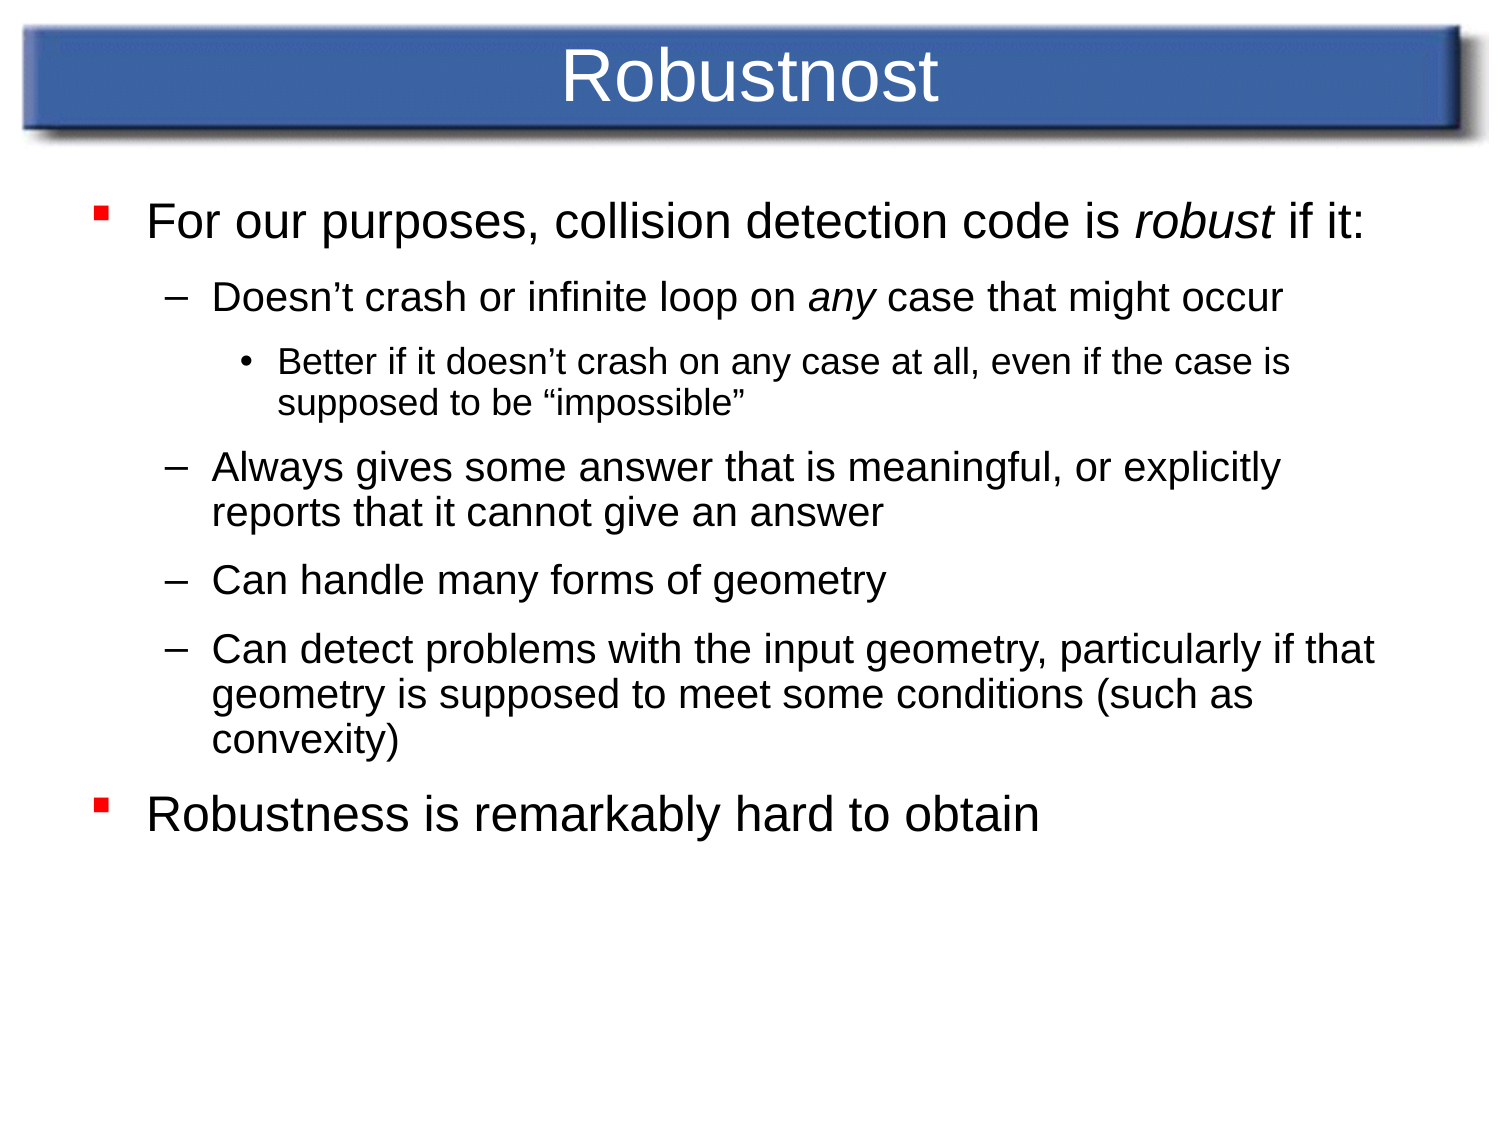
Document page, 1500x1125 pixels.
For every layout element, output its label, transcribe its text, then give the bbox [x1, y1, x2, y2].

title Robustnost [75, 16, 1426, 127]
picture [21, 22, 1489, 149]
list For our purposes, collision detection code is robust if it: Doesn’t crash or infinite loop on any case that might occur Better if it doesn’t crash on any case at all, even if the case is supposed to be “impossible” Always gives some answer that is meaningful, or explicitly reports that it cannot give an answer Can handle many forms of geometry Can detect problems with the input geometry, particularly if that geometry is supposed to meet some conditions (such as convexity) Robustness is remarkably hard to obtain [75, 187, 1426, 931]
